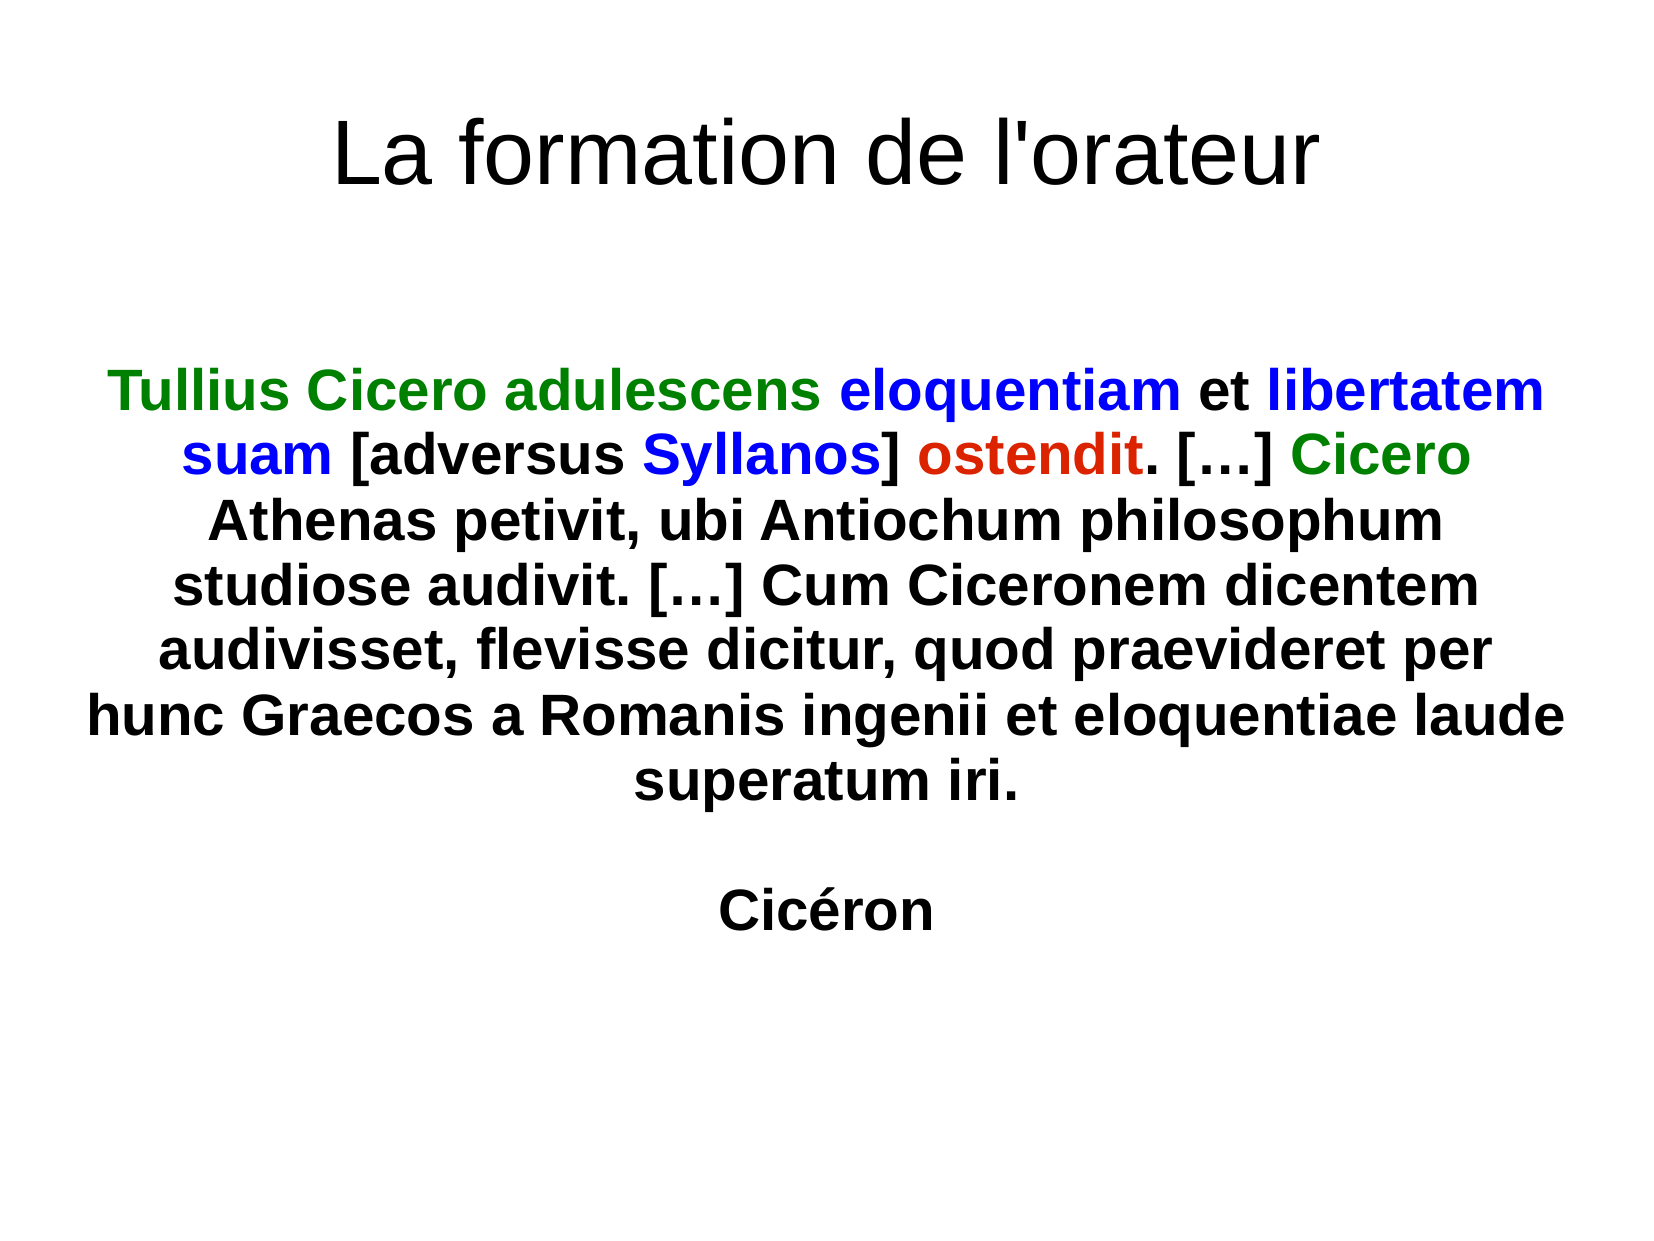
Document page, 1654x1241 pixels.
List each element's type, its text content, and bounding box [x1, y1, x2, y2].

title La formation de l'orateur [82, 49, 1571, 257]
subtitle Tullius Cicero adulescens eloquentiam et libertatem suam [adversus Syllanos] ostendit. […] Cicero Athenas petivit, ubi Antiochum philosophum studiose audivit. […] Cum Ciceronem dicentem audivisset, flevisse dicitur, quod praevideret per hunc Graecos a Romanis ingenii et eloquentiae laude superatum iri. Cicéron [82, 290, 1571, 1010]
